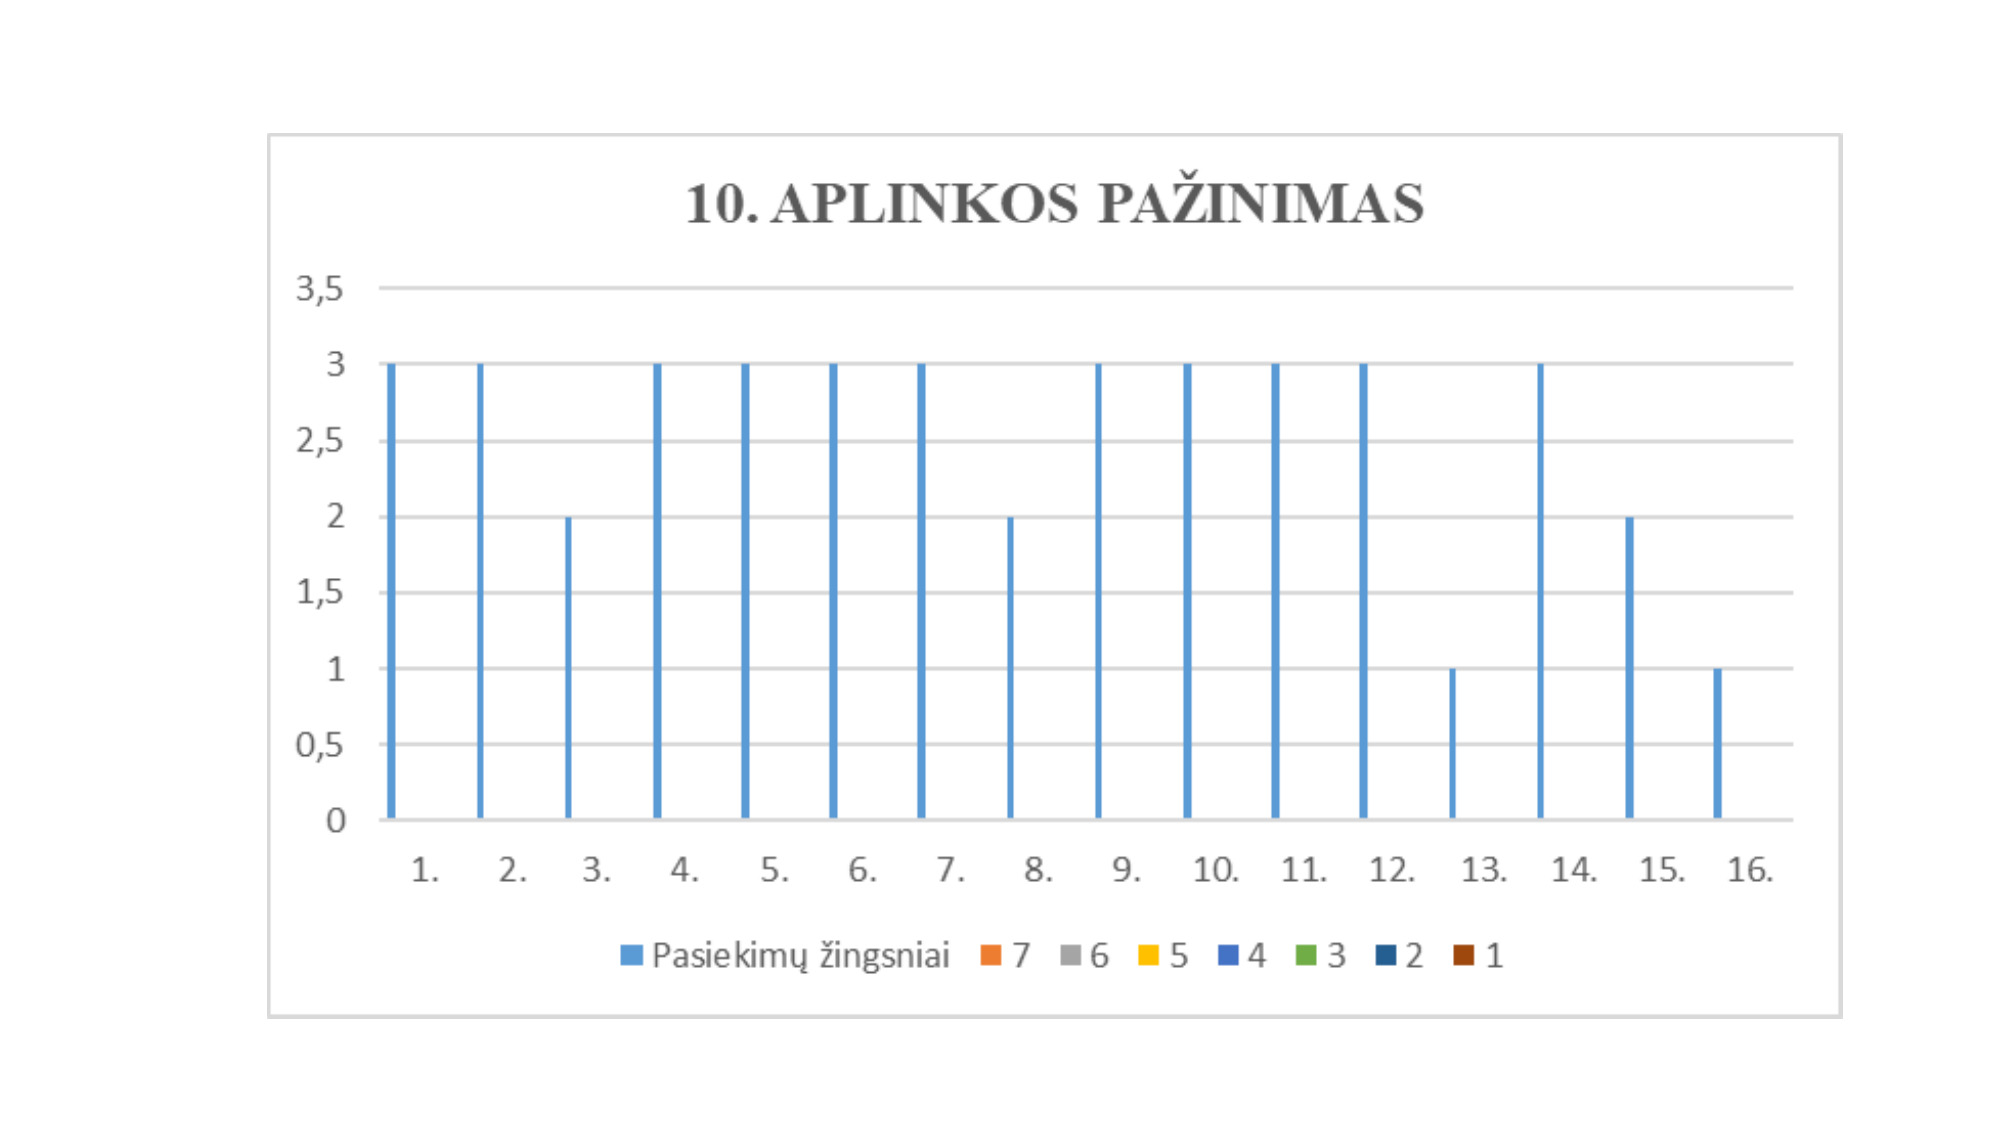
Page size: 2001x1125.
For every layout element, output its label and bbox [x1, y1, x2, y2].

picture [267, 133, 1843, 1020]
